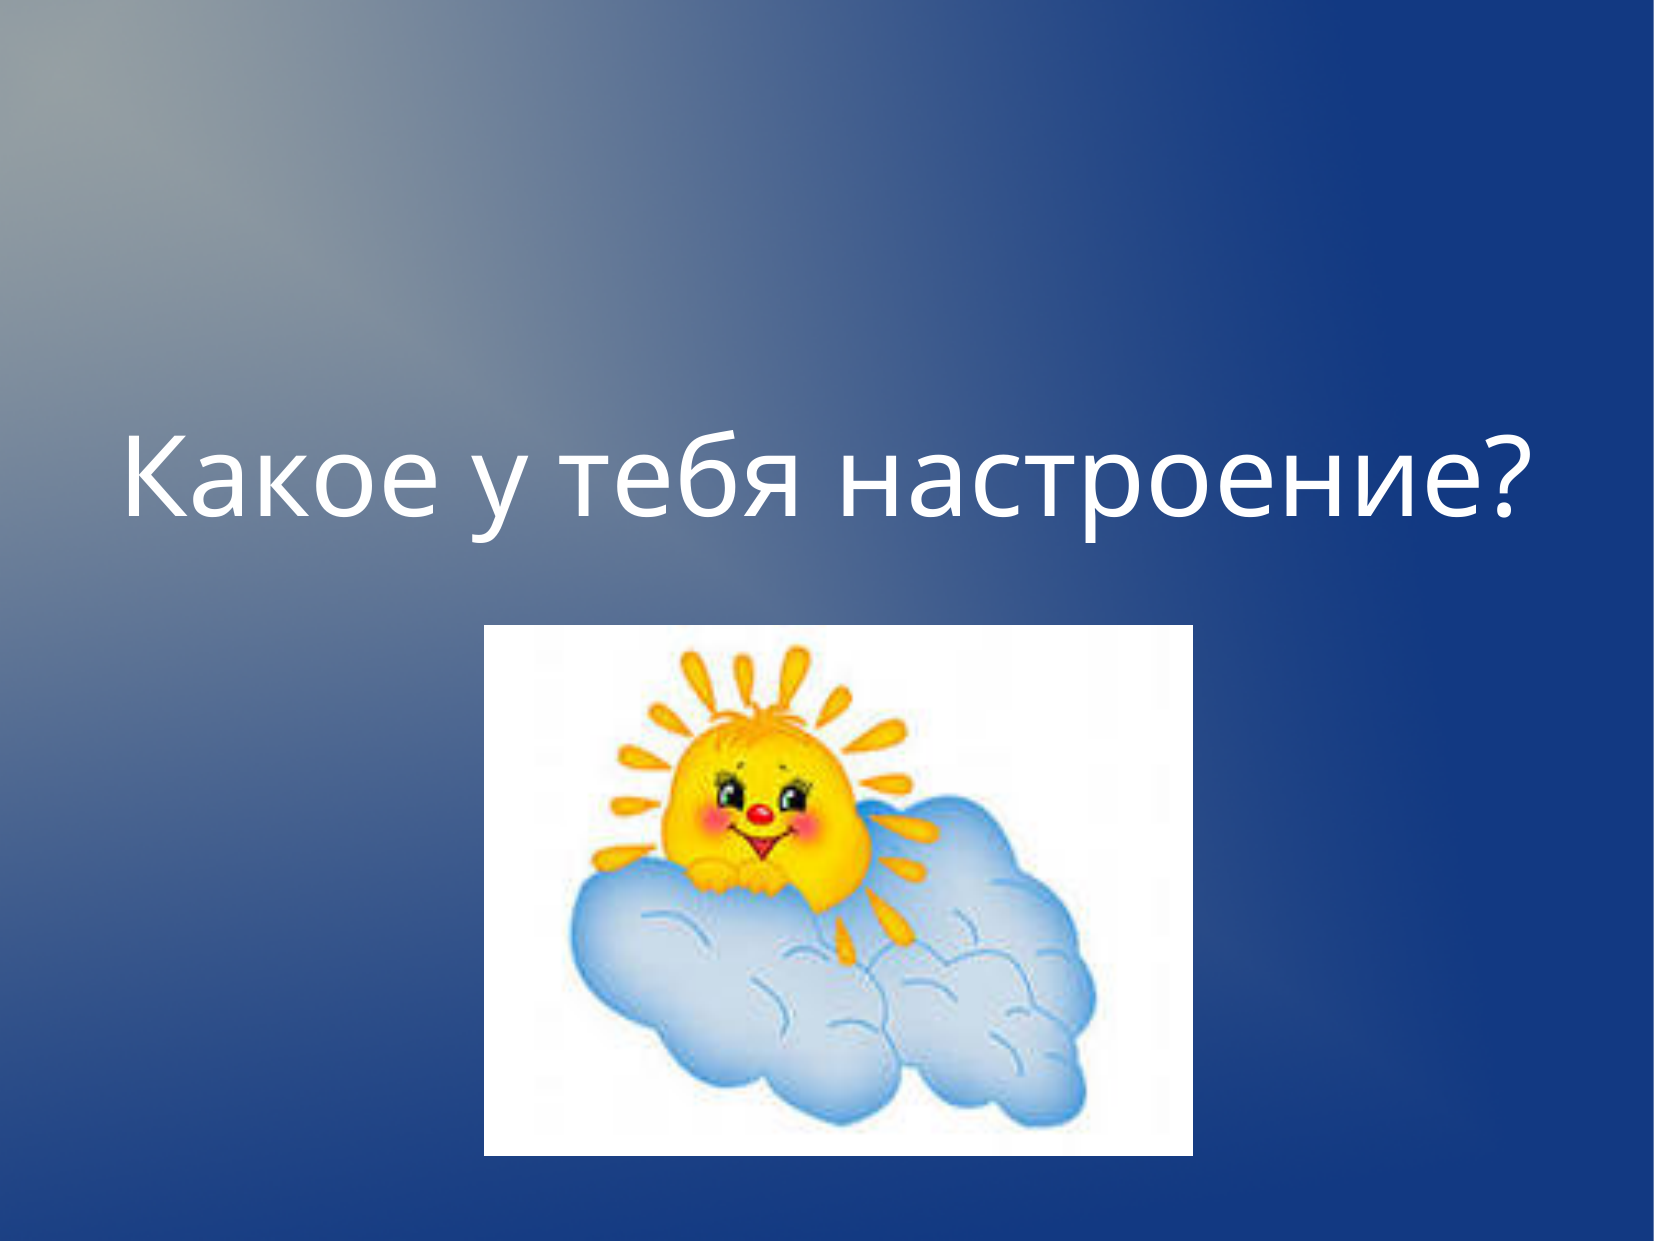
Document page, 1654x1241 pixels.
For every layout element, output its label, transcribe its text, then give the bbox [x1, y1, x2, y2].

title Какое у тебя настроение? [82, 49, 1571, 1004]
picture [484, 625, 1193, 1156]
